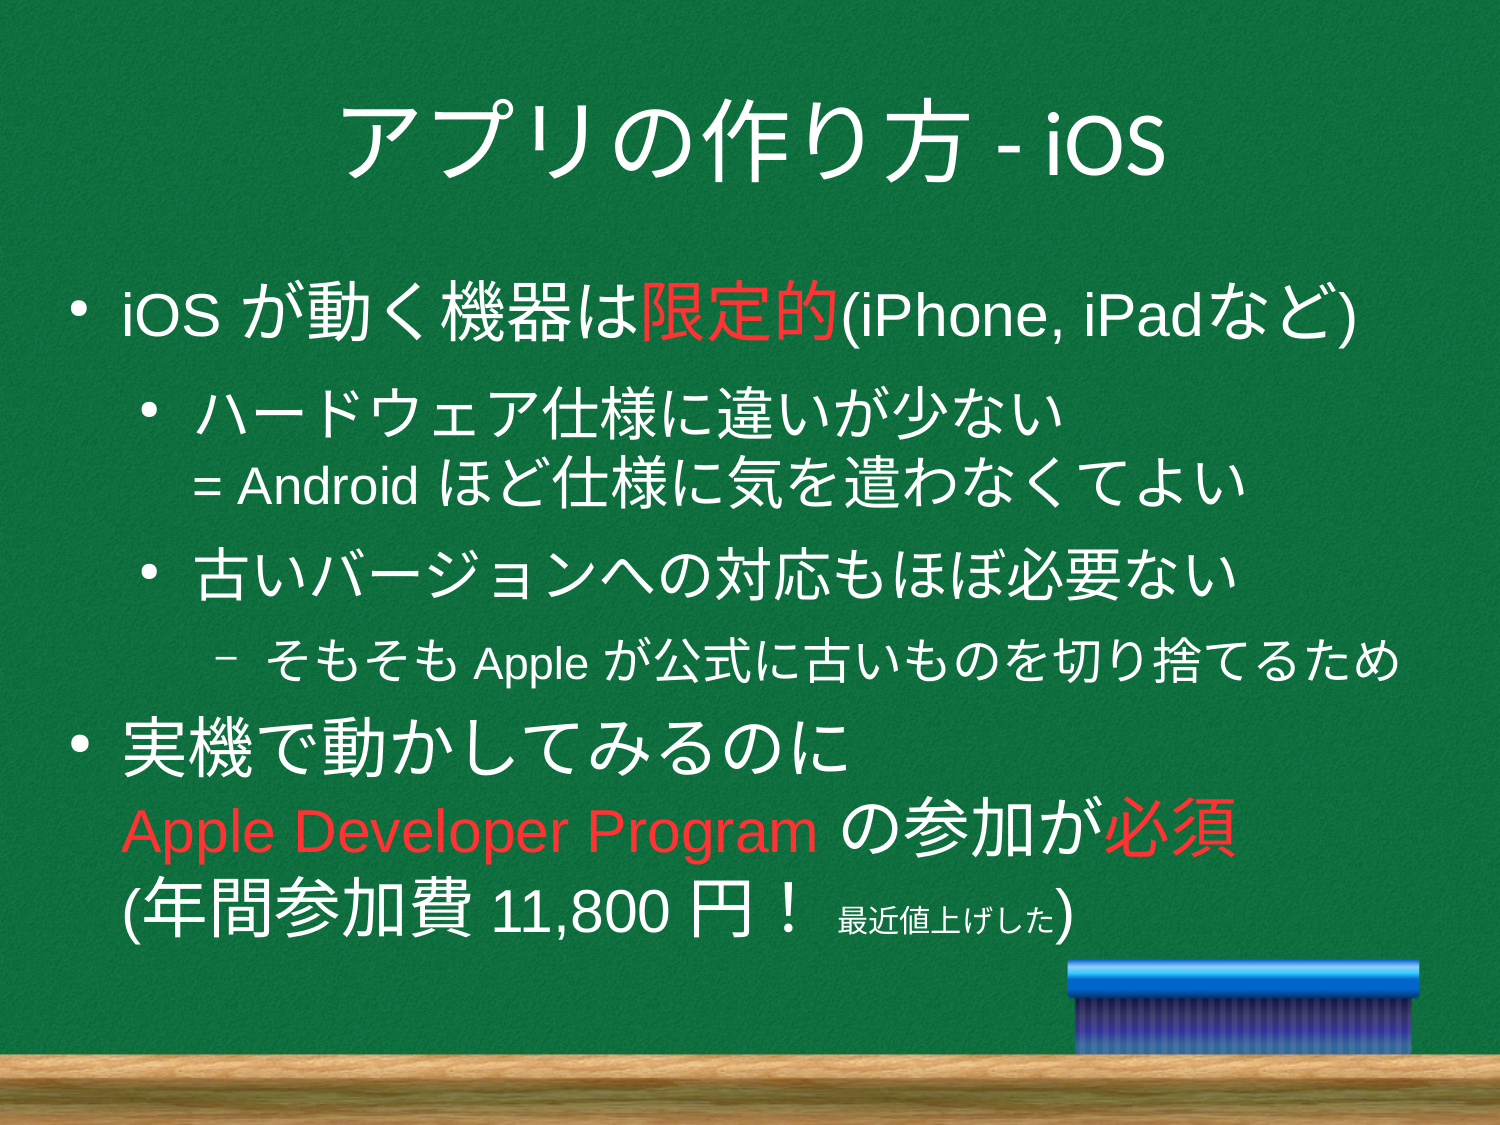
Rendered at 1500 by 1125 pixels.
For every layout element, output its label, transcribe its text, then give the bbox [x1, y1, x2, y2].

picture [0, 0, 1500, 1125]
list iOS が動く機器は限定的(iPhone, iPadなど) ハードウェア仕様に違いが少ない = Android ほど仕様に気を遣わなくてよい 古いバージョンへの対応もほぼ必要ない そもそも Apple が公式に古いものを切り捨てるため 実機で動かしてみるのに Apple Developer Program の参加が必須 (年間参加費 11,800 円！ 最近値上げした) [35, 262, 1465, 1005]
title アプリの作り方 - iOS [75, 45, 1425, 233]
